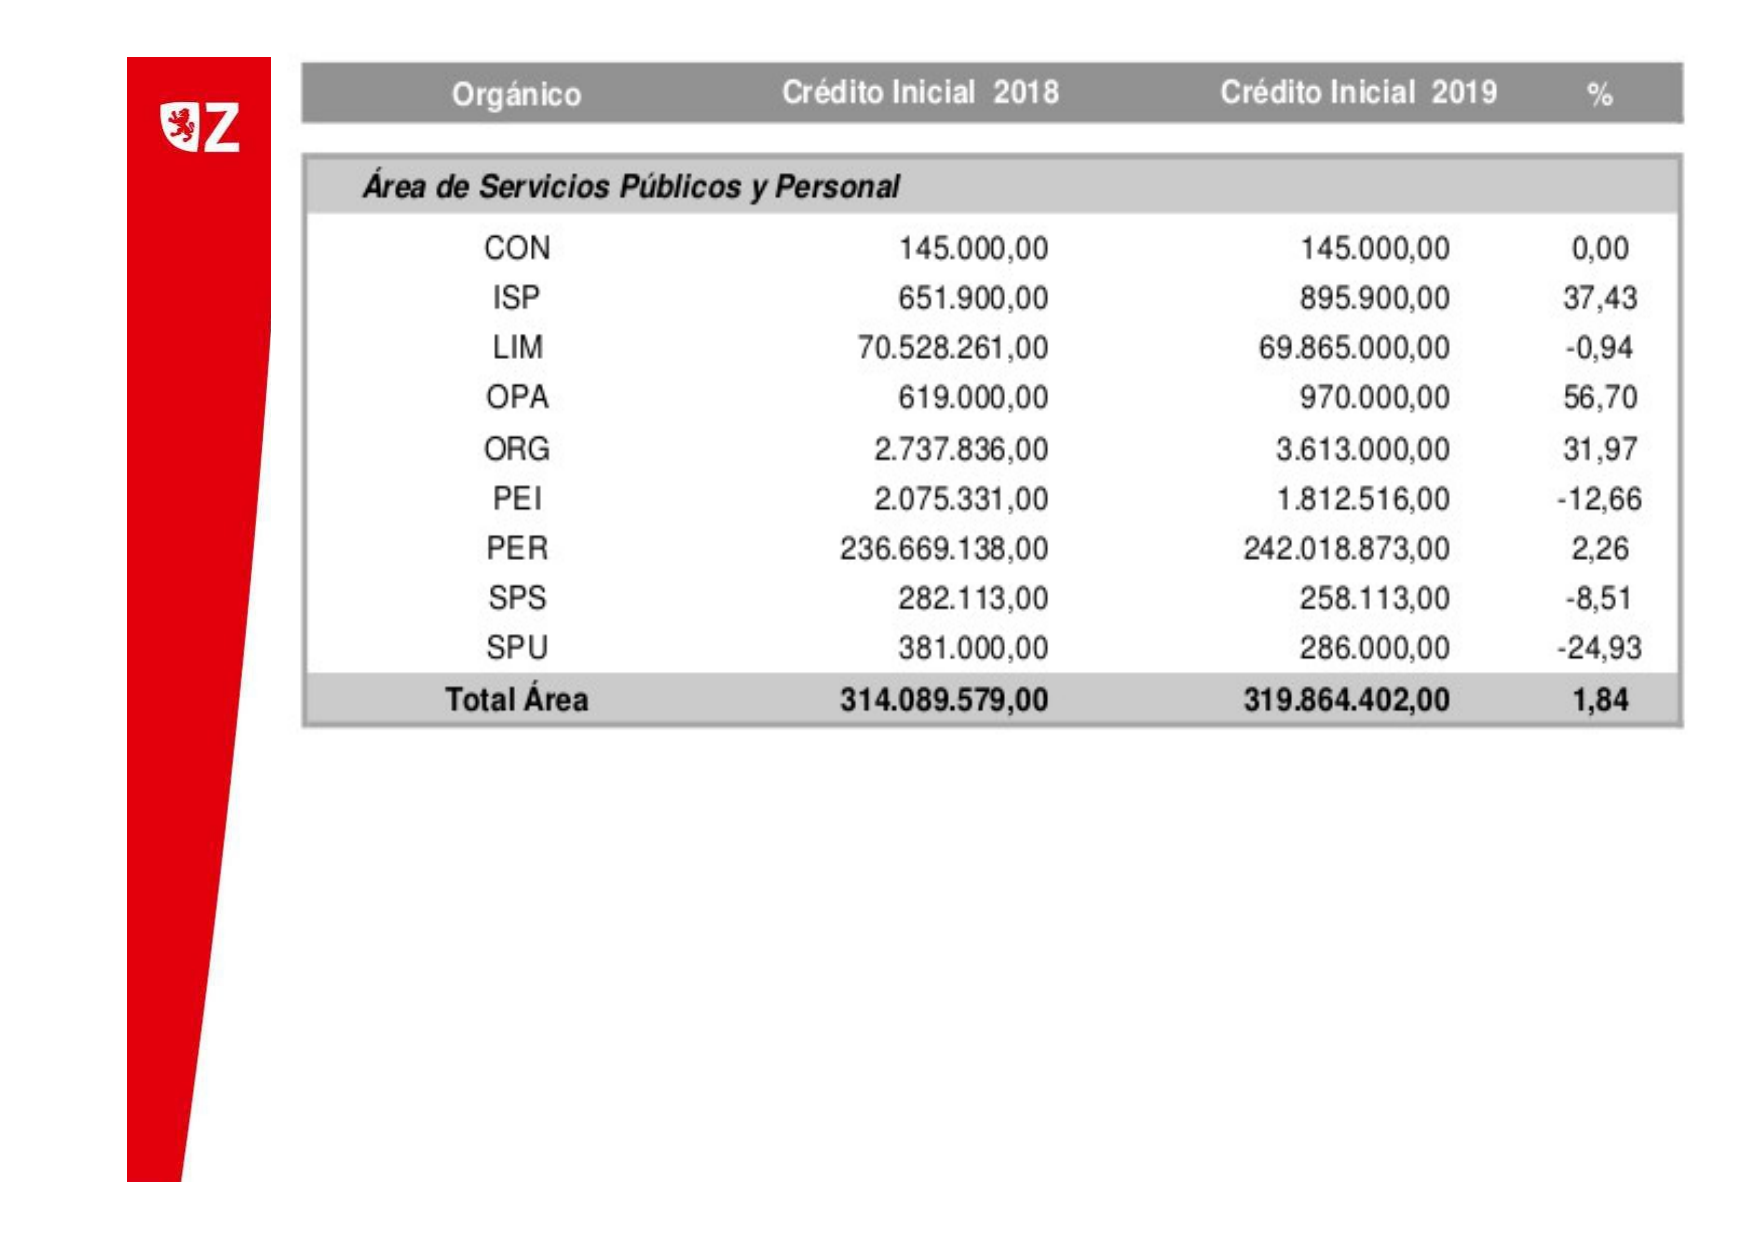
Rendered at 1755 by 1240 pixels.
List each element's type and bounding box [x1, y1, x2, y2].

picture [127, 35, 1713, 1182]
